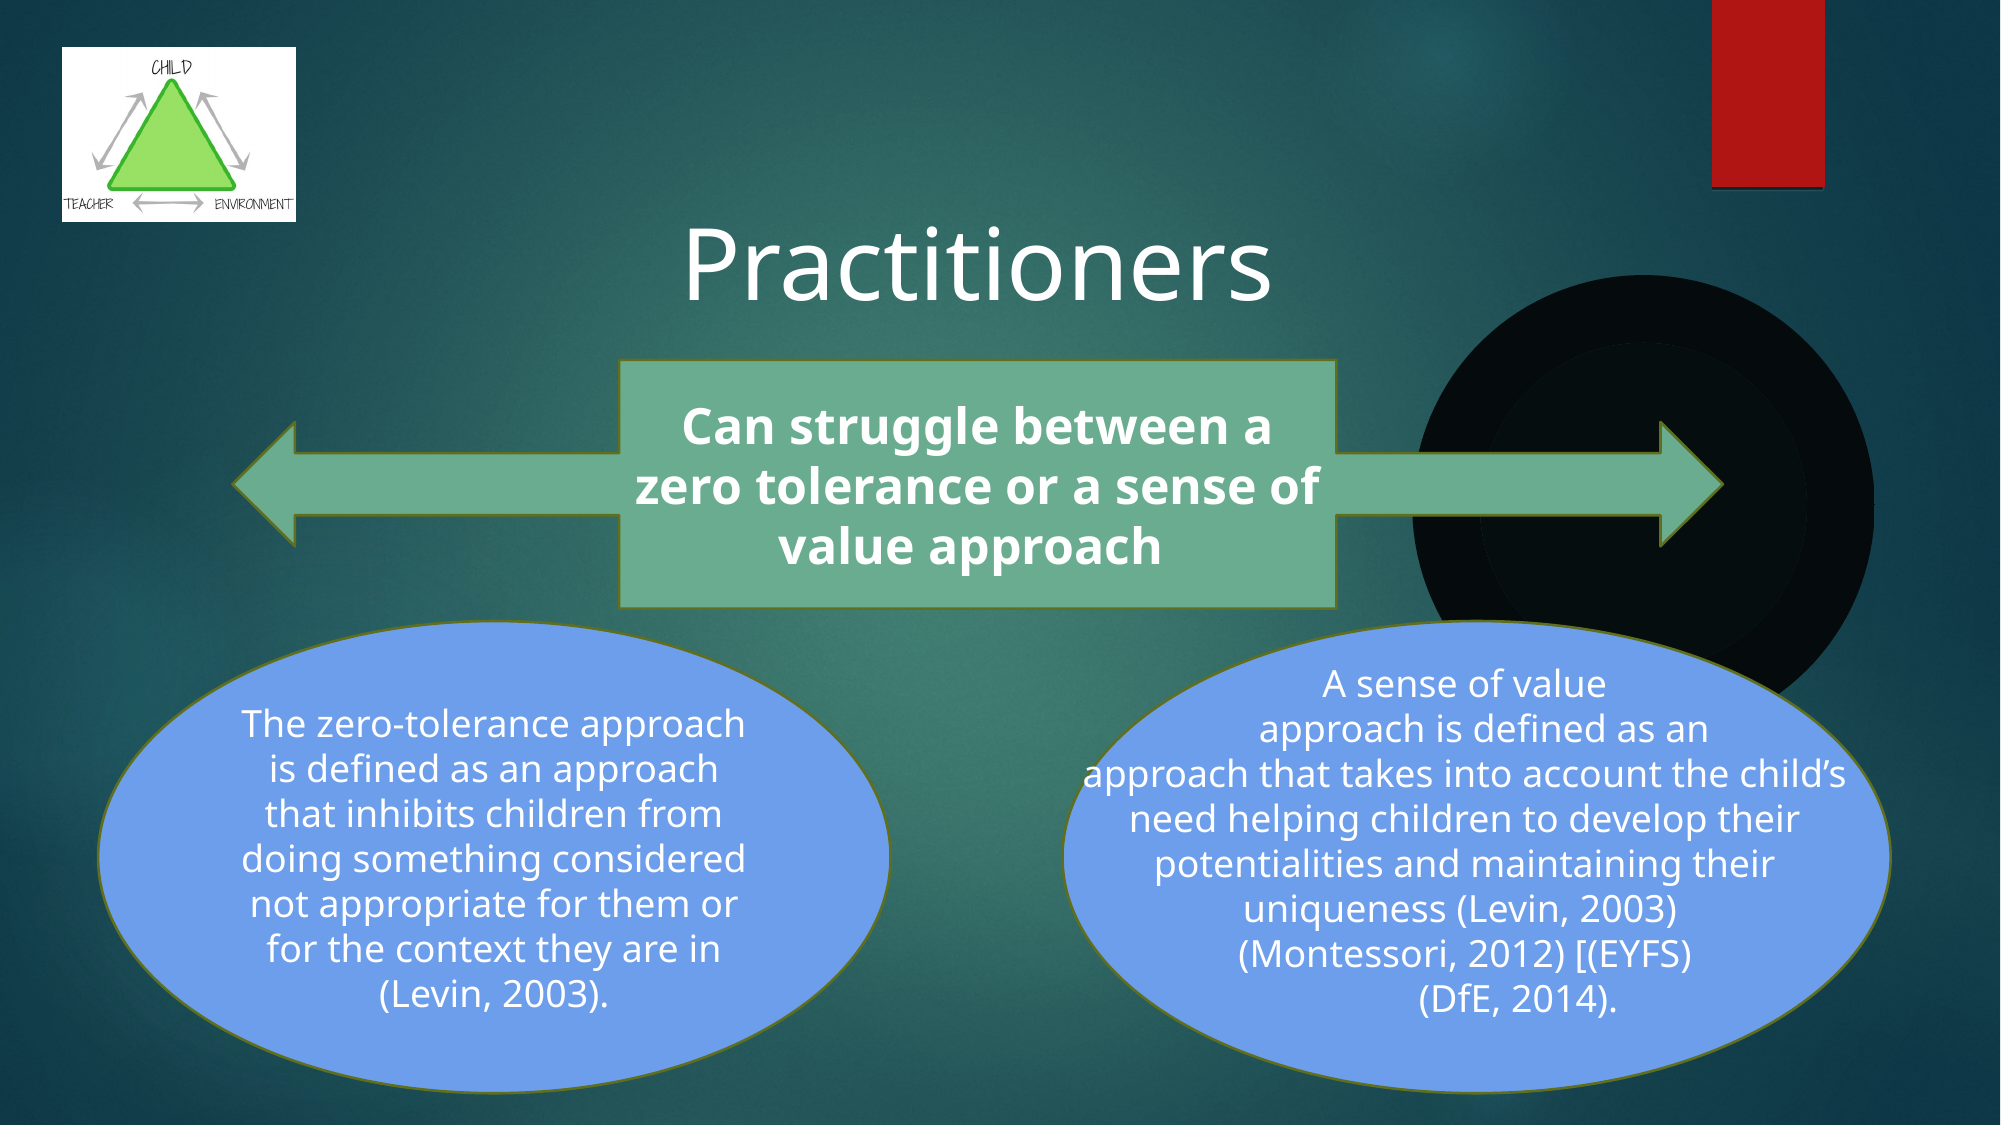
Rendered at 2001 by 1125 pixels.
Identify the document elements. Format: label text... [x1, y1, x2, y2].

text_box [1886, 821, 1891, 893]
text_box A sense of value approach is defined as an approach that takes into account the child’s need helping children to develop their potentialities and maintaining their uniqueness (Levin, 2003) (Montessori, 2012) [(EYFS) (DfE, 2014). [1067, 644, 1886, 1125]
text_box [1062, 822, 1067, 893]
picture [62, 47, 296, 222]
text_box Practitioners [171, 185, 1785, 324]
text_box The zero-tolerance approach is defined as an approach that inhibits children from doing something considered not appropriate for them or for the context they are in (Levin, 2003). [98, 621, 891, 1094]
text_box Can struggle between a zero tolerance or a sense of value approach [232, 359, 1723, 609]
text_box [1298, 621, 1655, 644]
